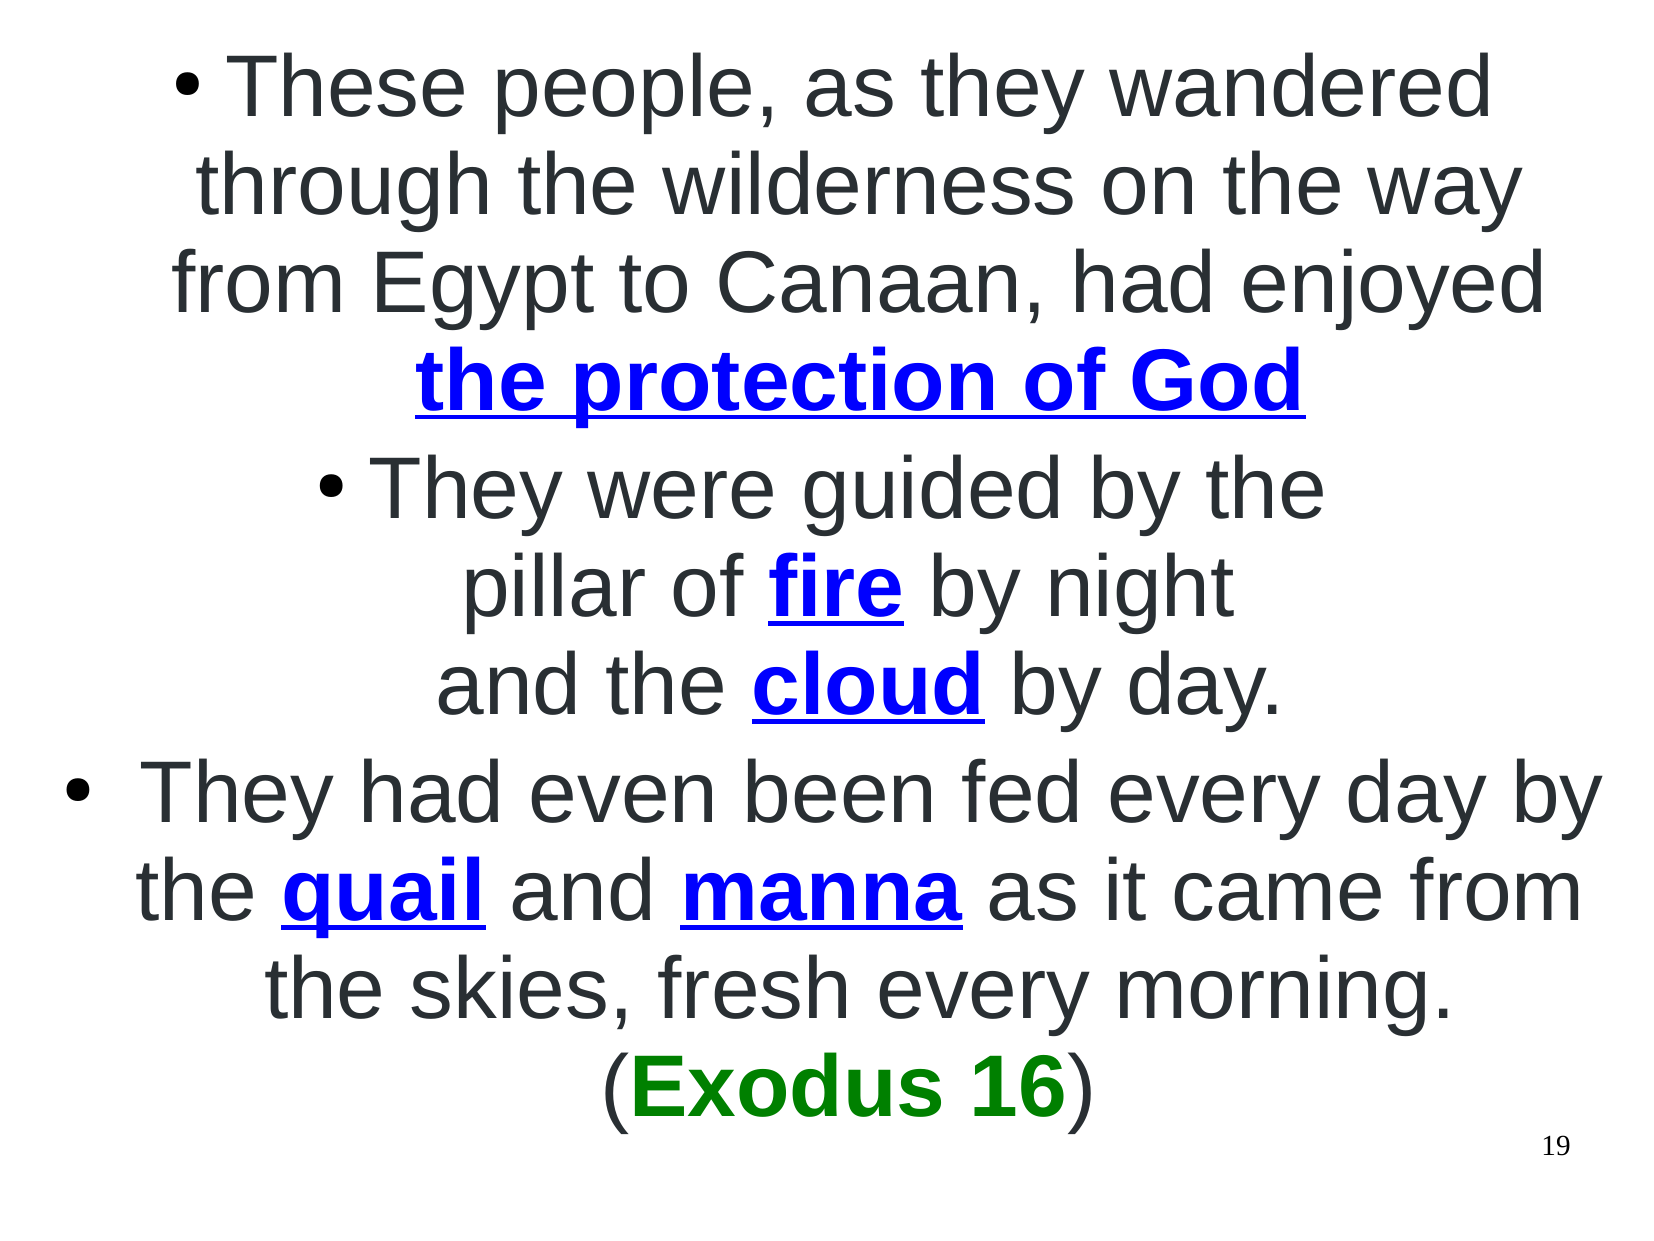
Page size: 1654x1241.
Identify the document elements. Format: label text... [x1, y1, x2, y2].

list These people, as they wandered through the wilderness on the way from Egypt to Canaan, had enjoyed the protection of God They were guided by the pillar of fire by night and the cloud by day. They had even been fed every day by the quail and manna as it came from the skies, fresh every morning. (Exodus 16) [37, 37, 1613, 1201]
